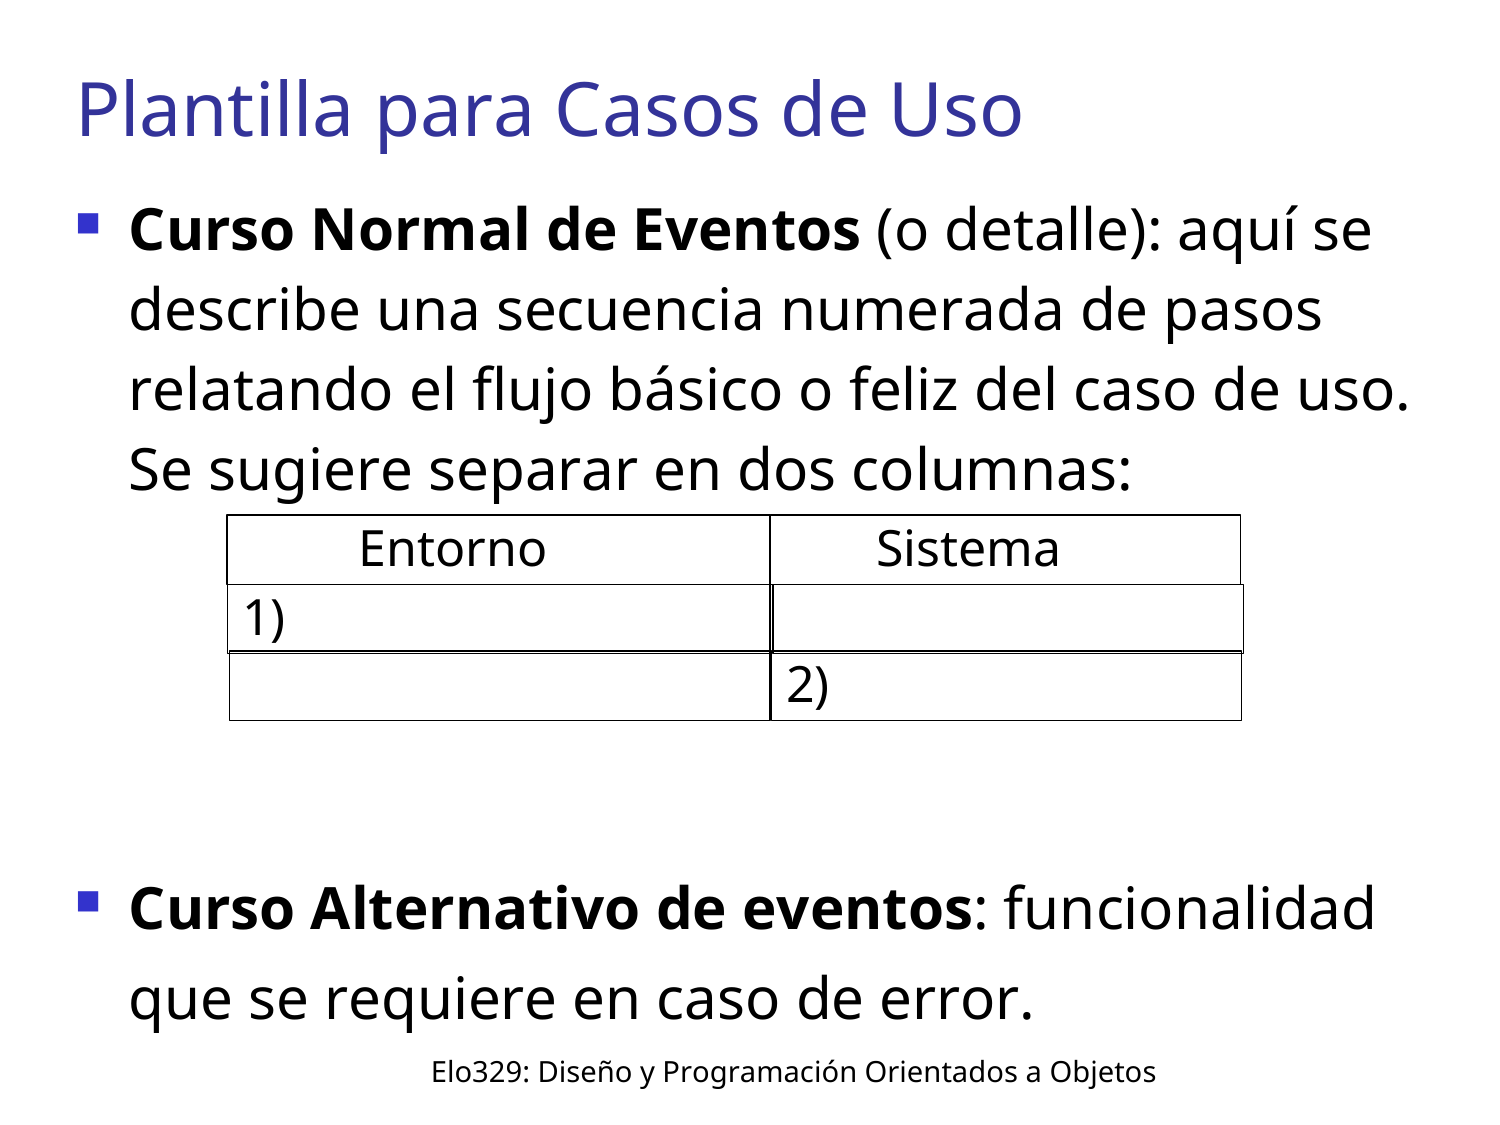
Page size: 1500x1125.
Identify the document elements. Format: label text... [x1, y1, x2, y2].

text_box Entorno [227, 515, 770, 584]
text_box Sistema [770, 515, 1241, 585]
text_box 1) [227, 584, 770, 654]
title Plantilla para Casos de Uso [75, 25, 1449, 188]
list Curso Normal de Eventos (o detalle): aquí se describe una secuencia numerada de pasos relatando el flujo básico o feliz del caso de uso. Se sugiere separar en dos columnas: Curso Alternativo de eventos: funcionalidad que se requiere en caso de error. [75, 187, 1446, 1051]
text_box 2) [771, 651, 1242, 721]
